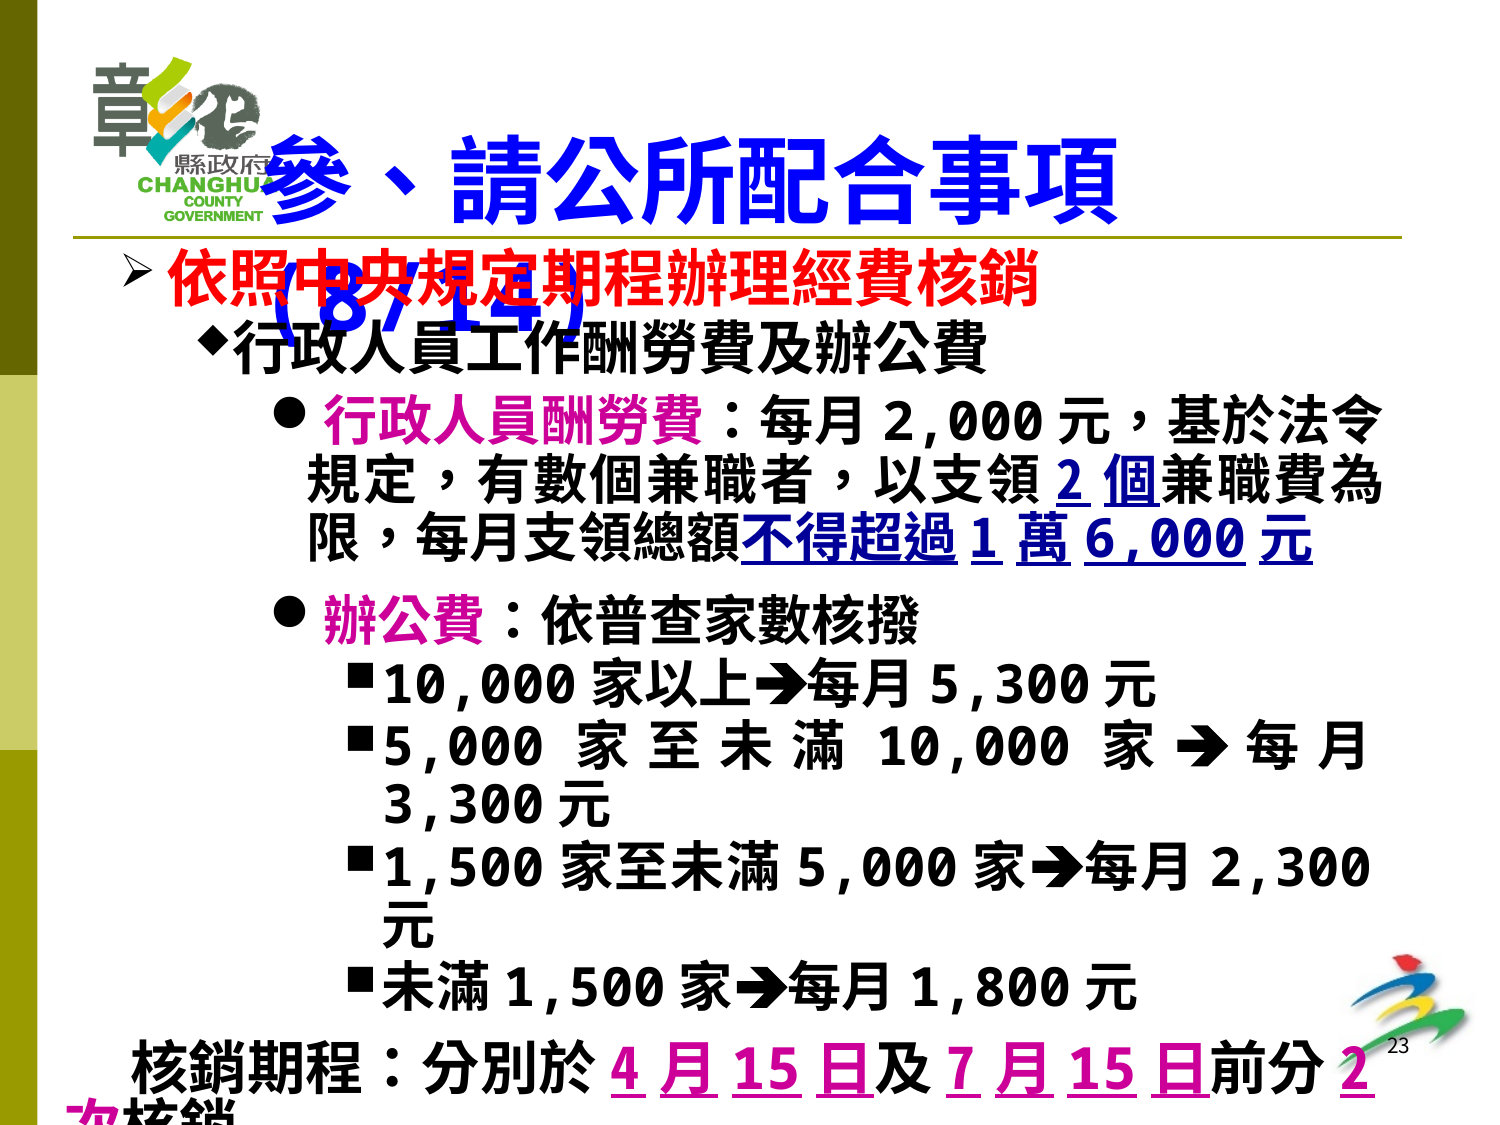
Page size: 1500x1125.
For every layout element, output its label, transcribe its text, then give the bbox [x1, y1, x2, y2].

title 參、請公所配合事項(8/14) [242, 113, 1442, 247]
list 依照中央規定期程辦理經費核銷 行政人員工作酬勞費及辦公費 行政人員酬勞費：每月2,000元，基於法令規定，有數個兼職者，以支領2個兼職費為限，每月支領總額不得超過1萬6,000元 辦公費：依普查家數核撥 10,000家以上每月5,300元 5,000家至未滿10,000家每月3,300元 1,500家至未滿5,000家每月2,300元 未滿1,500家每月1,800元 核銷期程：分別於4月15日及7月15日前分2次核銷 [29, 231, 1400, 1035]
text_box <編號> [1074, 1057, 1082, 1083]
picture [1400, 934, 1477, 1074]
picture [57, 42, 313, 231]
text_box <編號> [1074, 1025, 1426, 1101]
